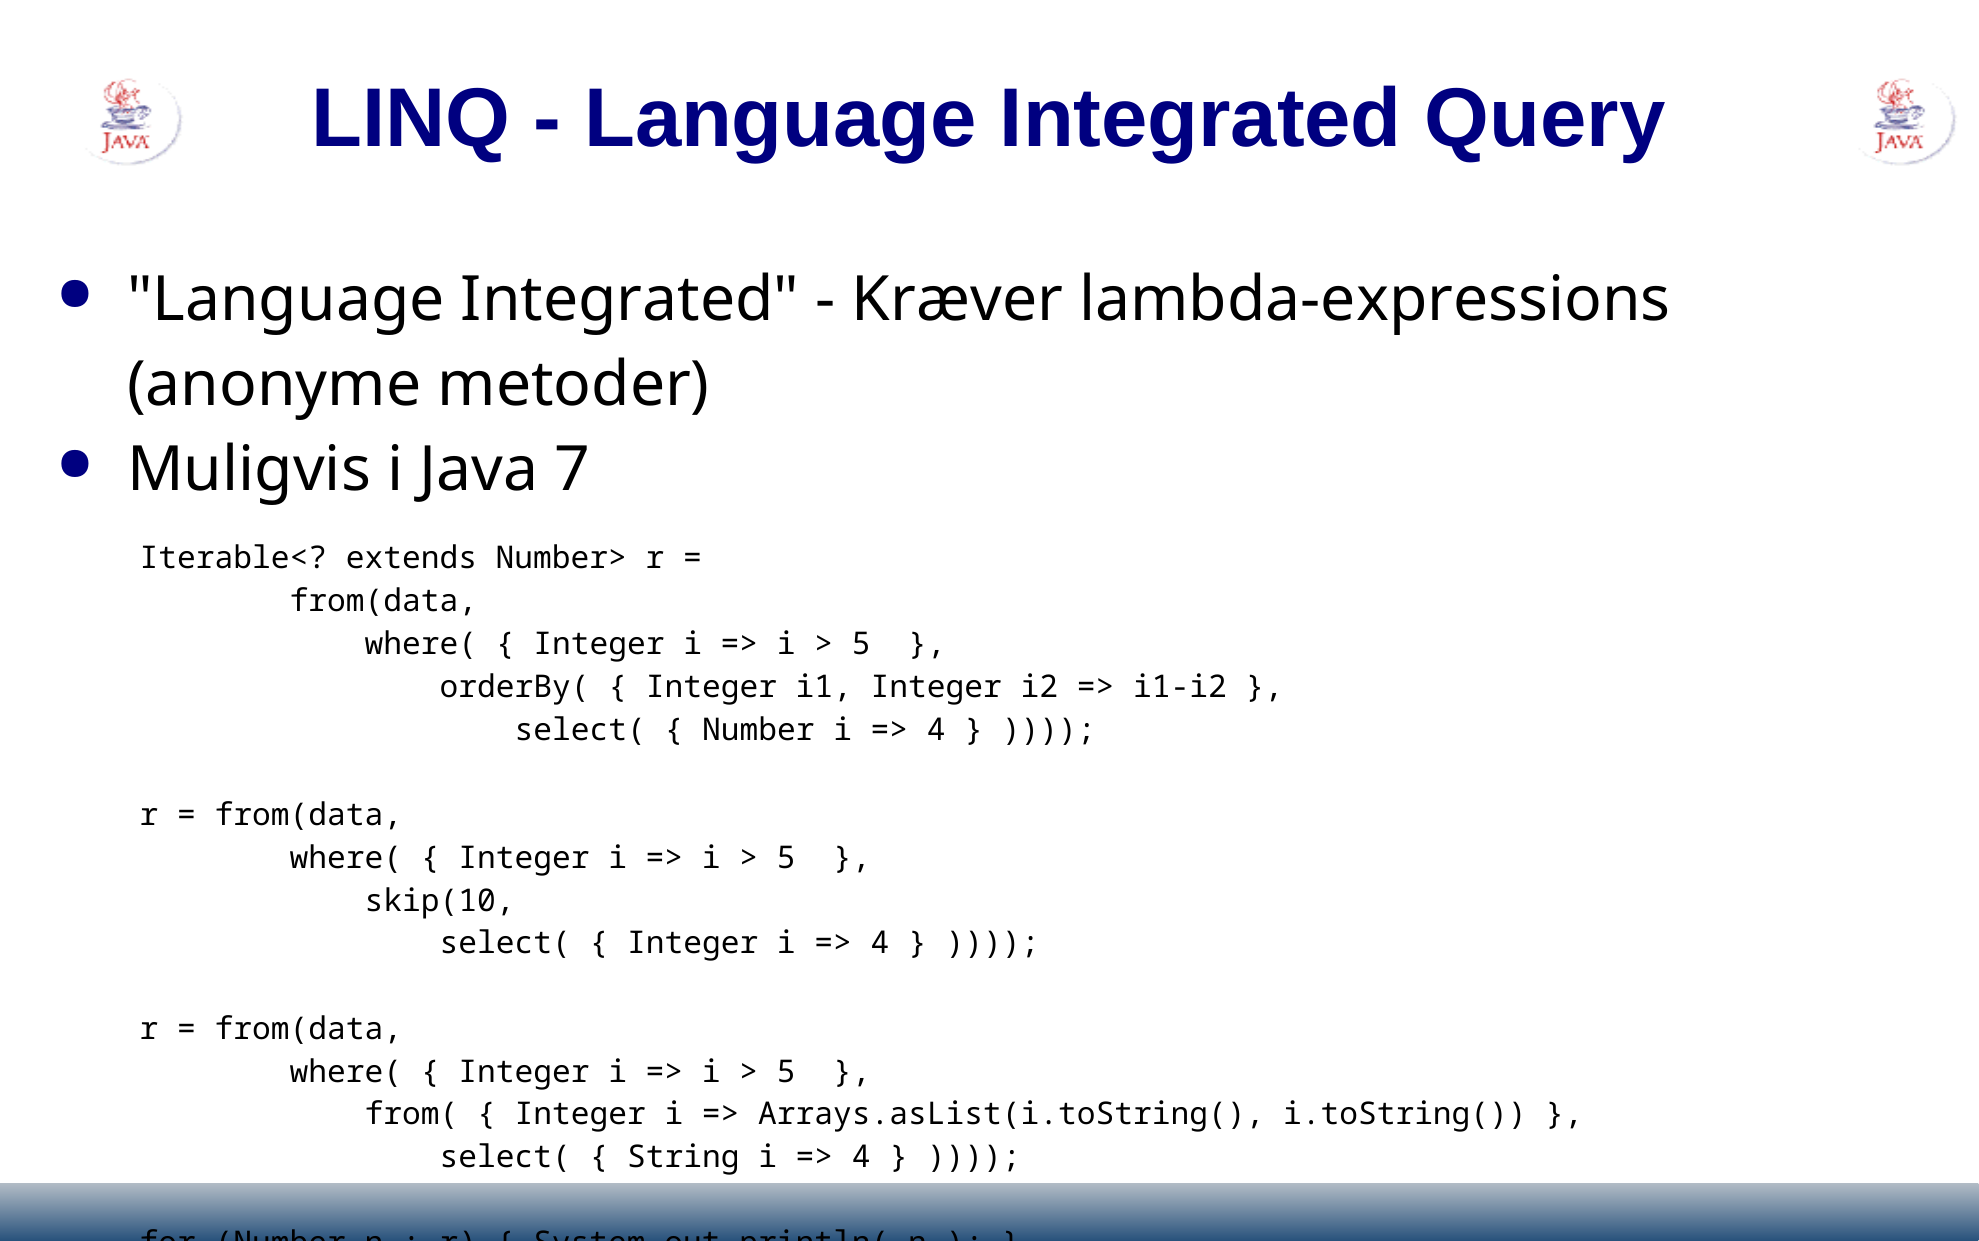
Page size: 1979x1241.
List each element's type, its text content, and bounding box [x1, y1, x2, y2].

title LINQ - Language Integrated Query [142, 14, 1835, 222]
picture [1842, 71, 1961, 169]
picture [69, 71, 142, 169]
text_box Iterable<? extends Number> r = from(data, where( { Integer i => i > 5 }, orderBy( { Integer i1, Integer i2 => i1-i2 }, select( { Number i => 4 } )))); r = from(data, where( { Integer i => i > 5 }, skip(10, select( { Integer i => 4 } )))); r = from(data, where( { Integer i => i > 5 }, from( { Integer i => Arrays.asList(i.toString(), i.toString()) }, select( { String i => 4 } )))); for (Number n : r) { System.out.println( n ); } [139, 535, 1918, 1225]
list "Language Integrated" - Kræver lambda-expressions (anonyme metoder) Muligvis i Java 7 [44, 253, 1952, 1154]
